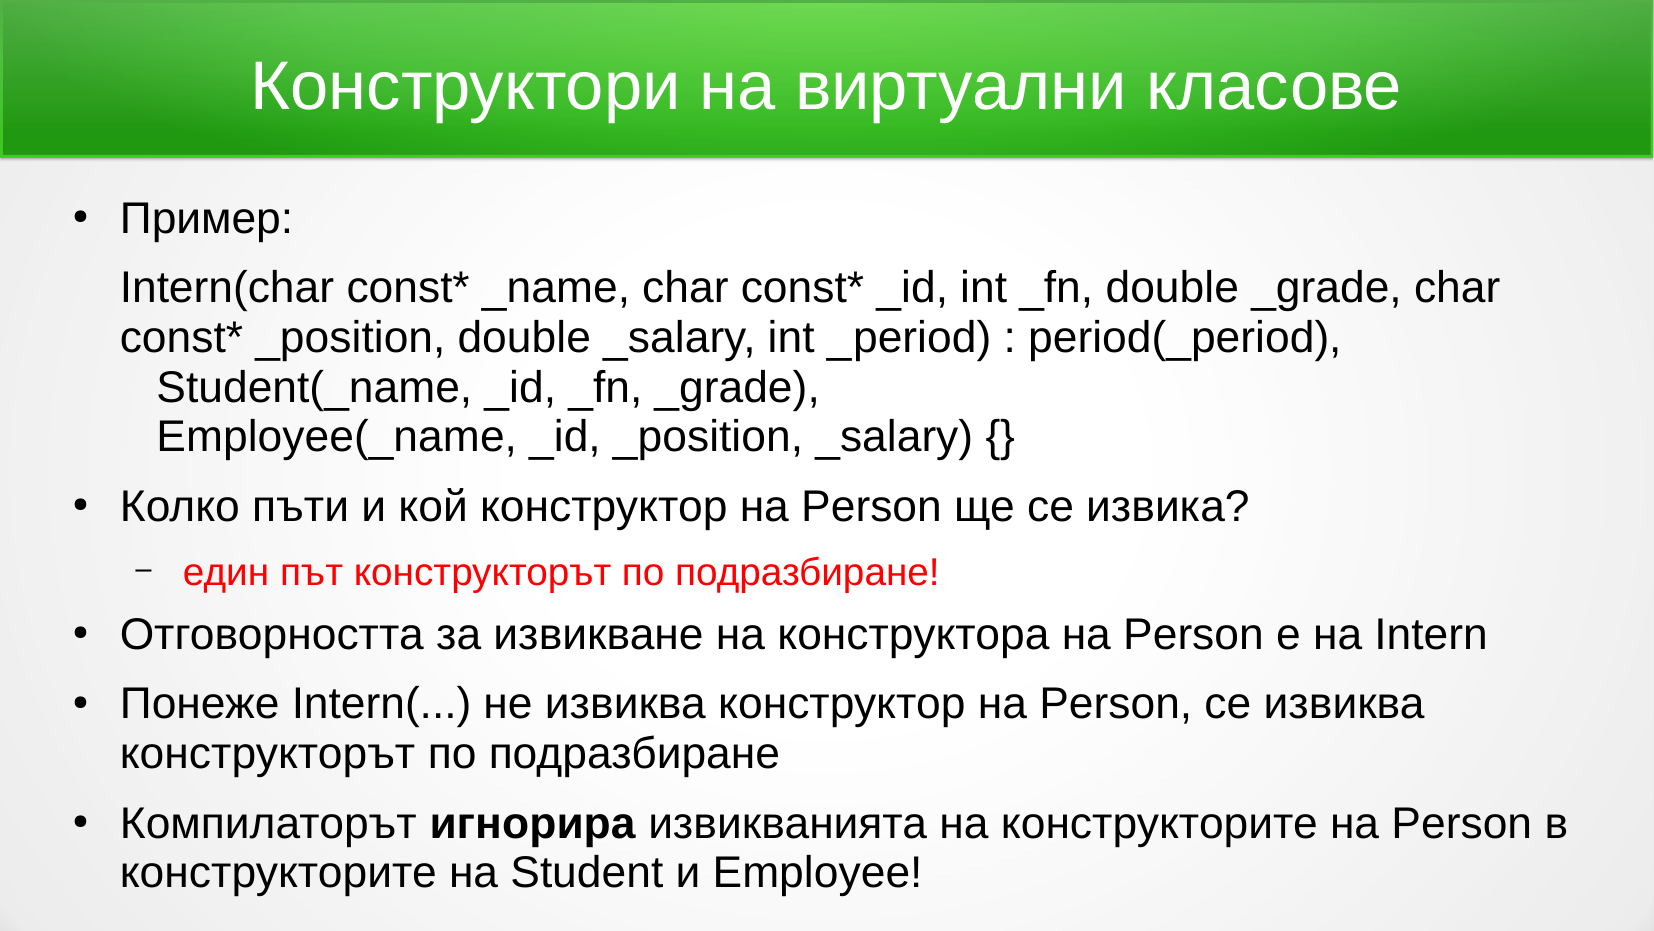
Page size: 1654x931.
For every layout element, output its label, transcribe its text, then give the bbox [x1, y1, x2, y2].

list Пример: Intern(char const* _name, char const* _id, int _fn, double _grade, char const* _position, double _salary, int _period) : period(_period), Student(_name, _id, _fn, _grade), Employee(_name, _id, _position, _salary) {} Колко пъти и кой конструктор на Person ще се извика? един път конструкторът по подразбиране! Отговорността за извикване на конструктора на Person е на Intern Понеже Intern(...) не извиква конструктор на Person, се извиква конструкторът по подразбиране Компилаторът игнорира извикванията на конструкторите на Person в конструкторите на Student и Employee! [56, 192, 1619, 898]
title Конструктори на виртуални класове [82, 37, 1571, 135]
